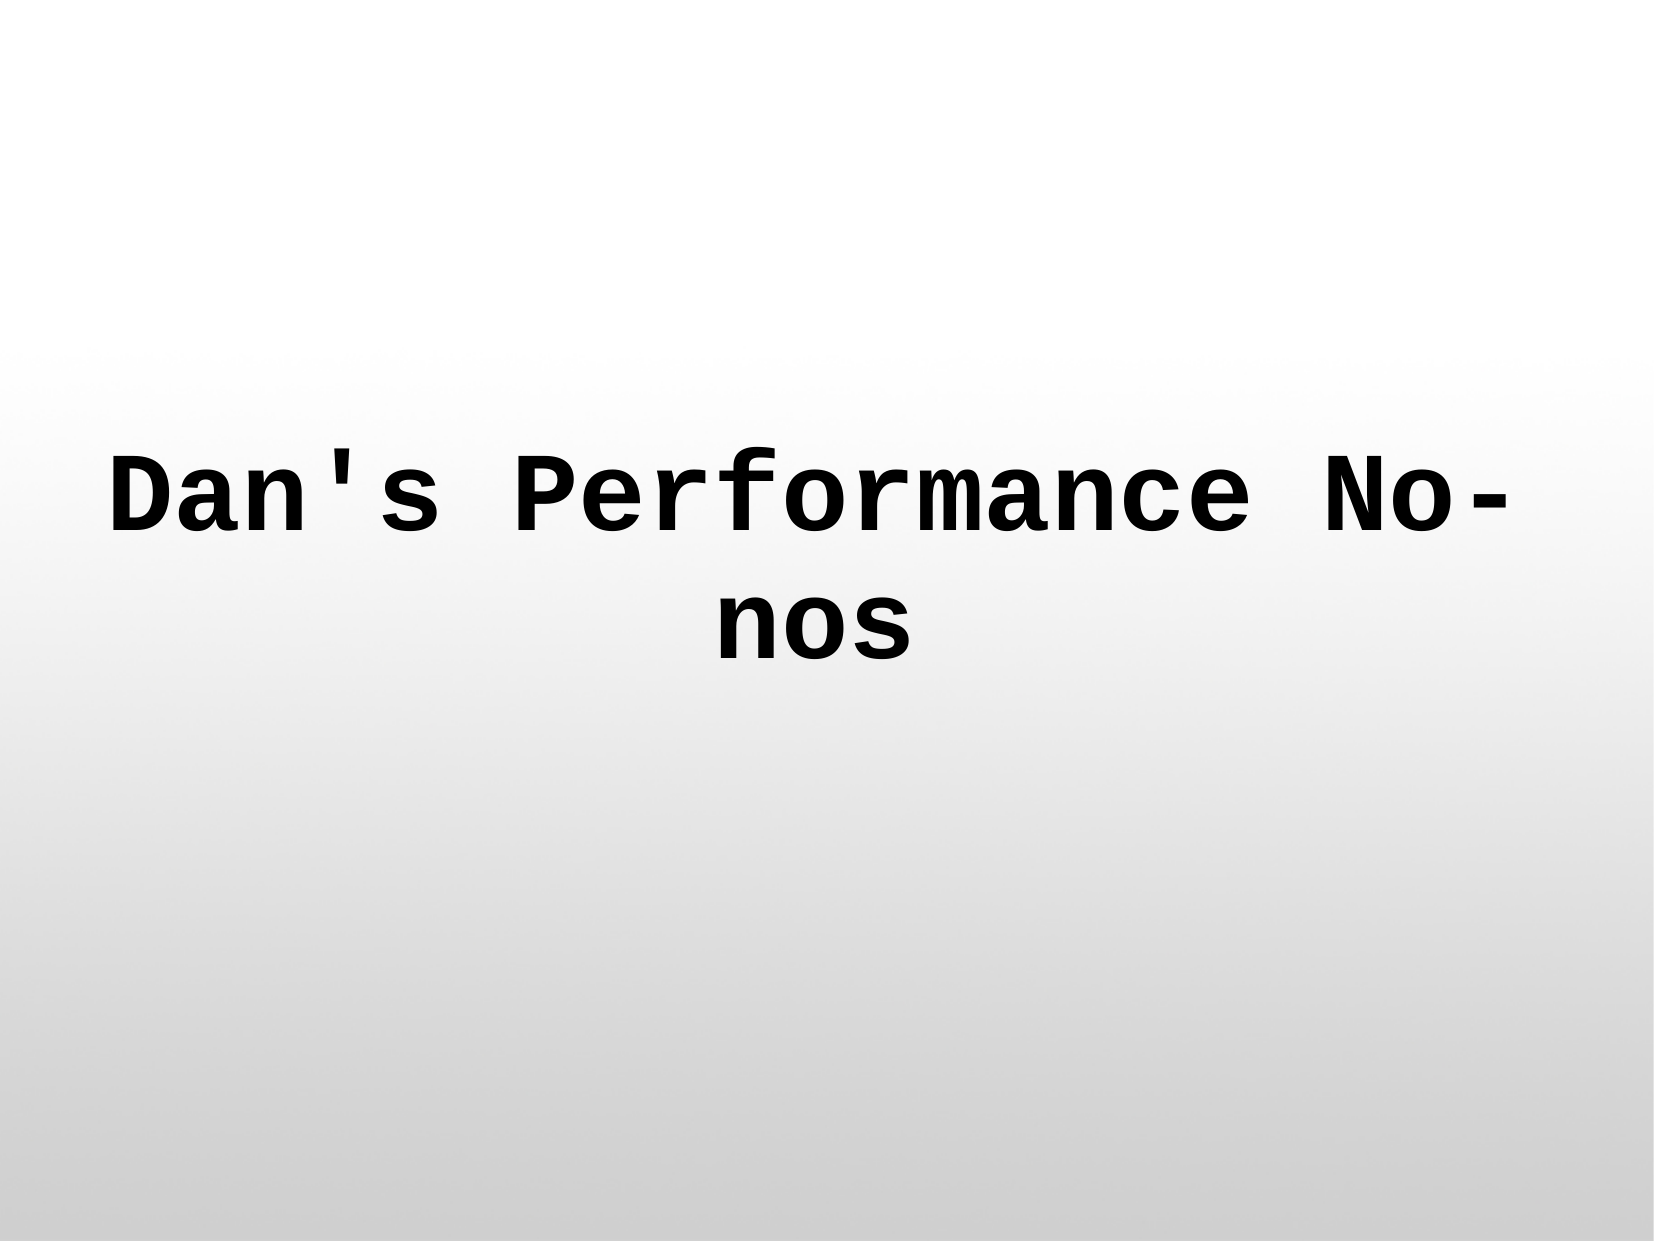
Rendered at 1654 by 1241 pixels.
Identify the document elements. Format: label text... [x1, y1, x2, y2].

title Dan's Performance No-nos [70, 437, 1559, 693]
picture [0, 0, 1654, 1241]
